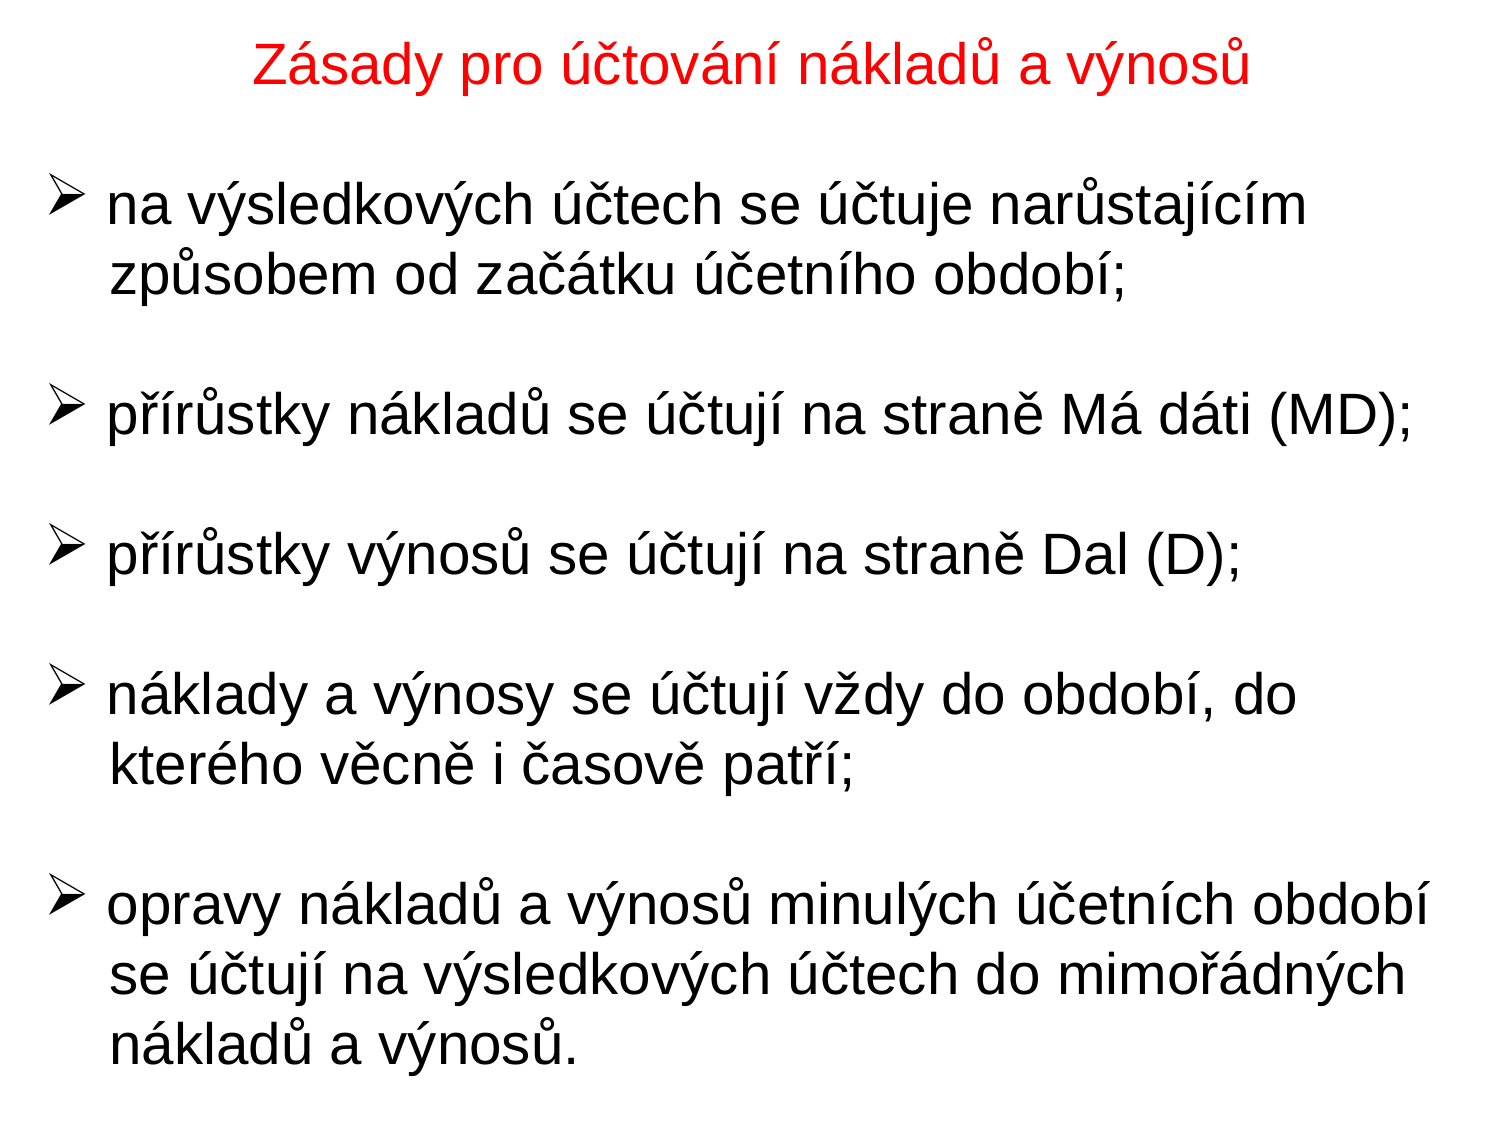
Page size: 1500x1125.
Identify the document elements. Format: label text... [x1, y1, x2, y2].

text_box Zásady pro účtování nákladů a výnosů na výsledkových účtech se účtuje narůstajícím způsobem od začátku účetního období; přírůstky nákladů se účtují na straně Má dáti (MD); přírůstky výnosů se účtují na straně Dal (D); náklady a výnosy se účtují vždy do období, do kterého věcně i časově patří; opravy nákladů a výnosů minulých účetních období se účtují na výsledkových účtech do mimořádných nákladů a výnosů. [29, 18, 1477, 1084]
